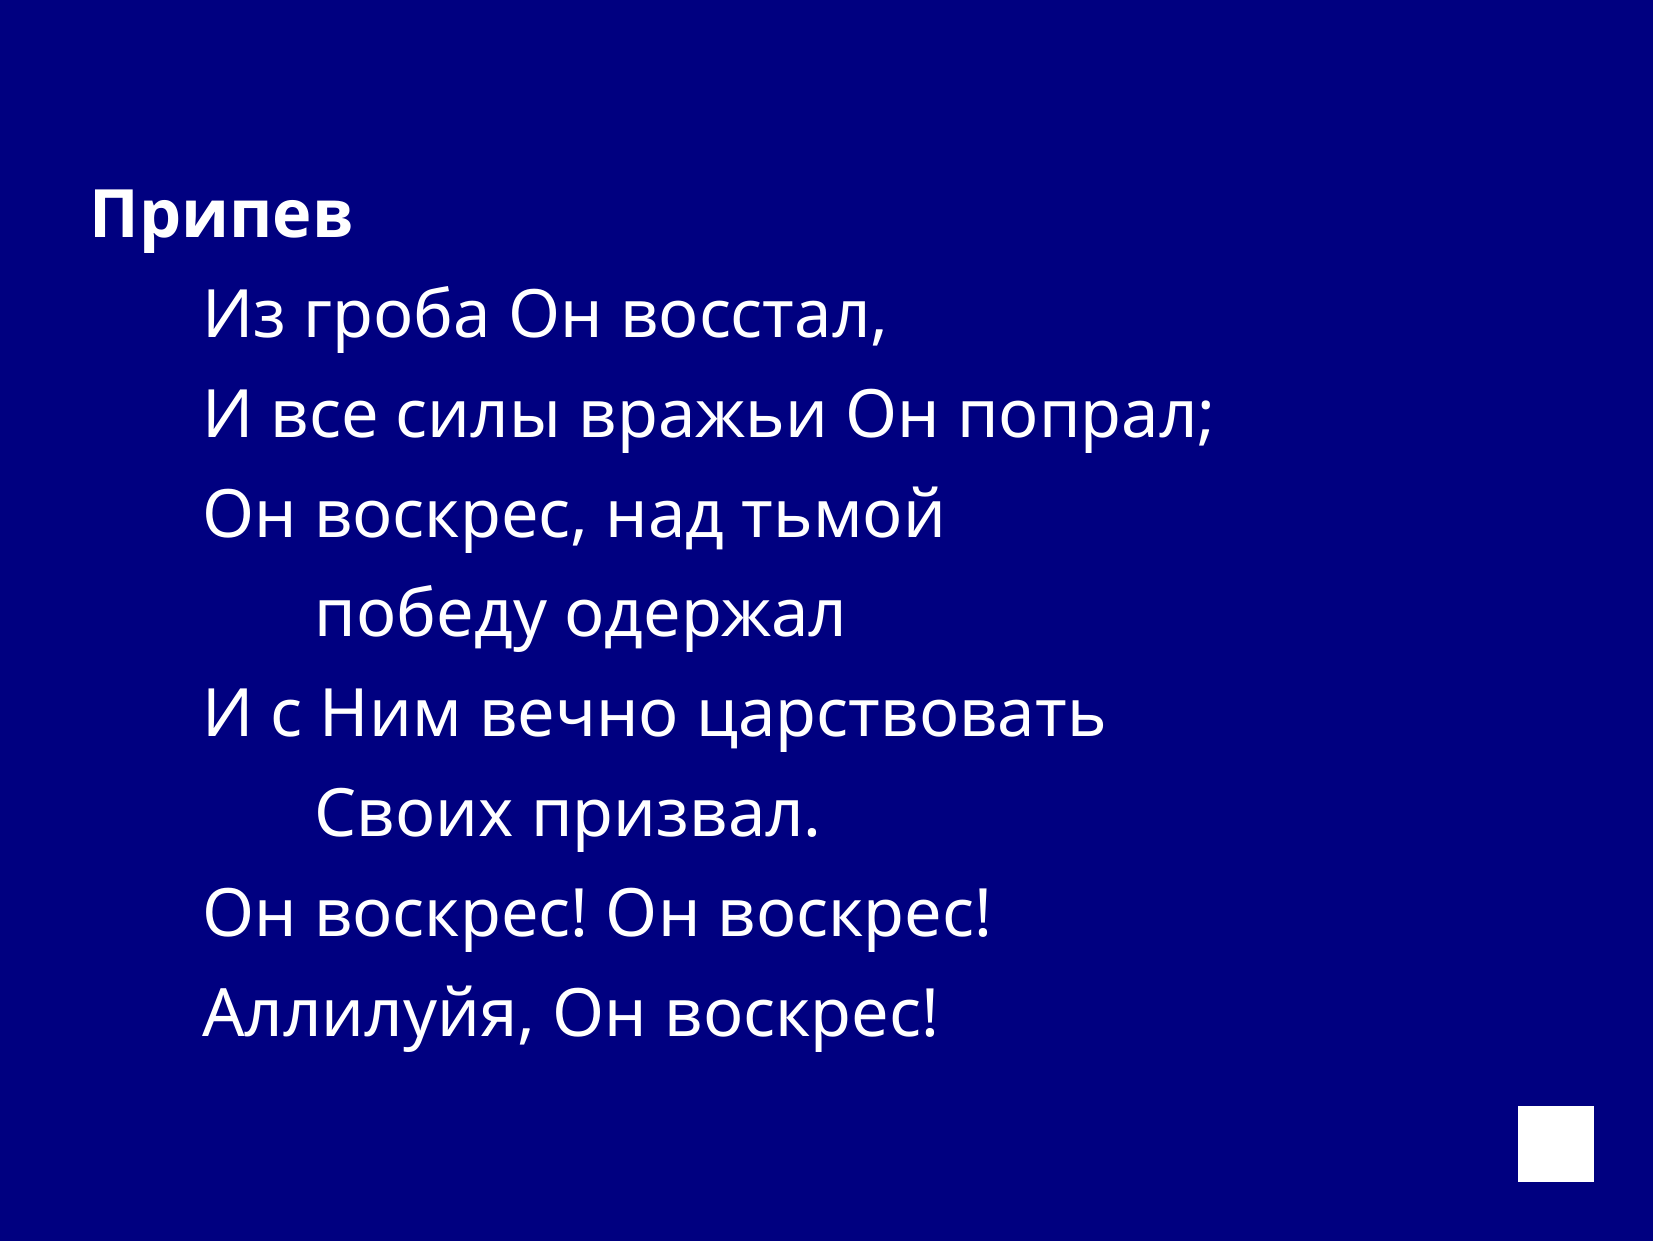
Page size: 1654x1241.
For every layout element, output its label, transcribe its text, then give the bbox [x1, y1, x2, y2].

text_box [1518, 1106, 1594, 1182]
text_box Припев Из гроба Он восстал, И все силы вражьи Он попрал; Он воскрес, над тьмой победу одержал И с Ним вечно царствовать Своих призвал. Он воскрес! Он воскрес! Аллилуйя, Он воскрес! [75, 150, 1576, 1163]
